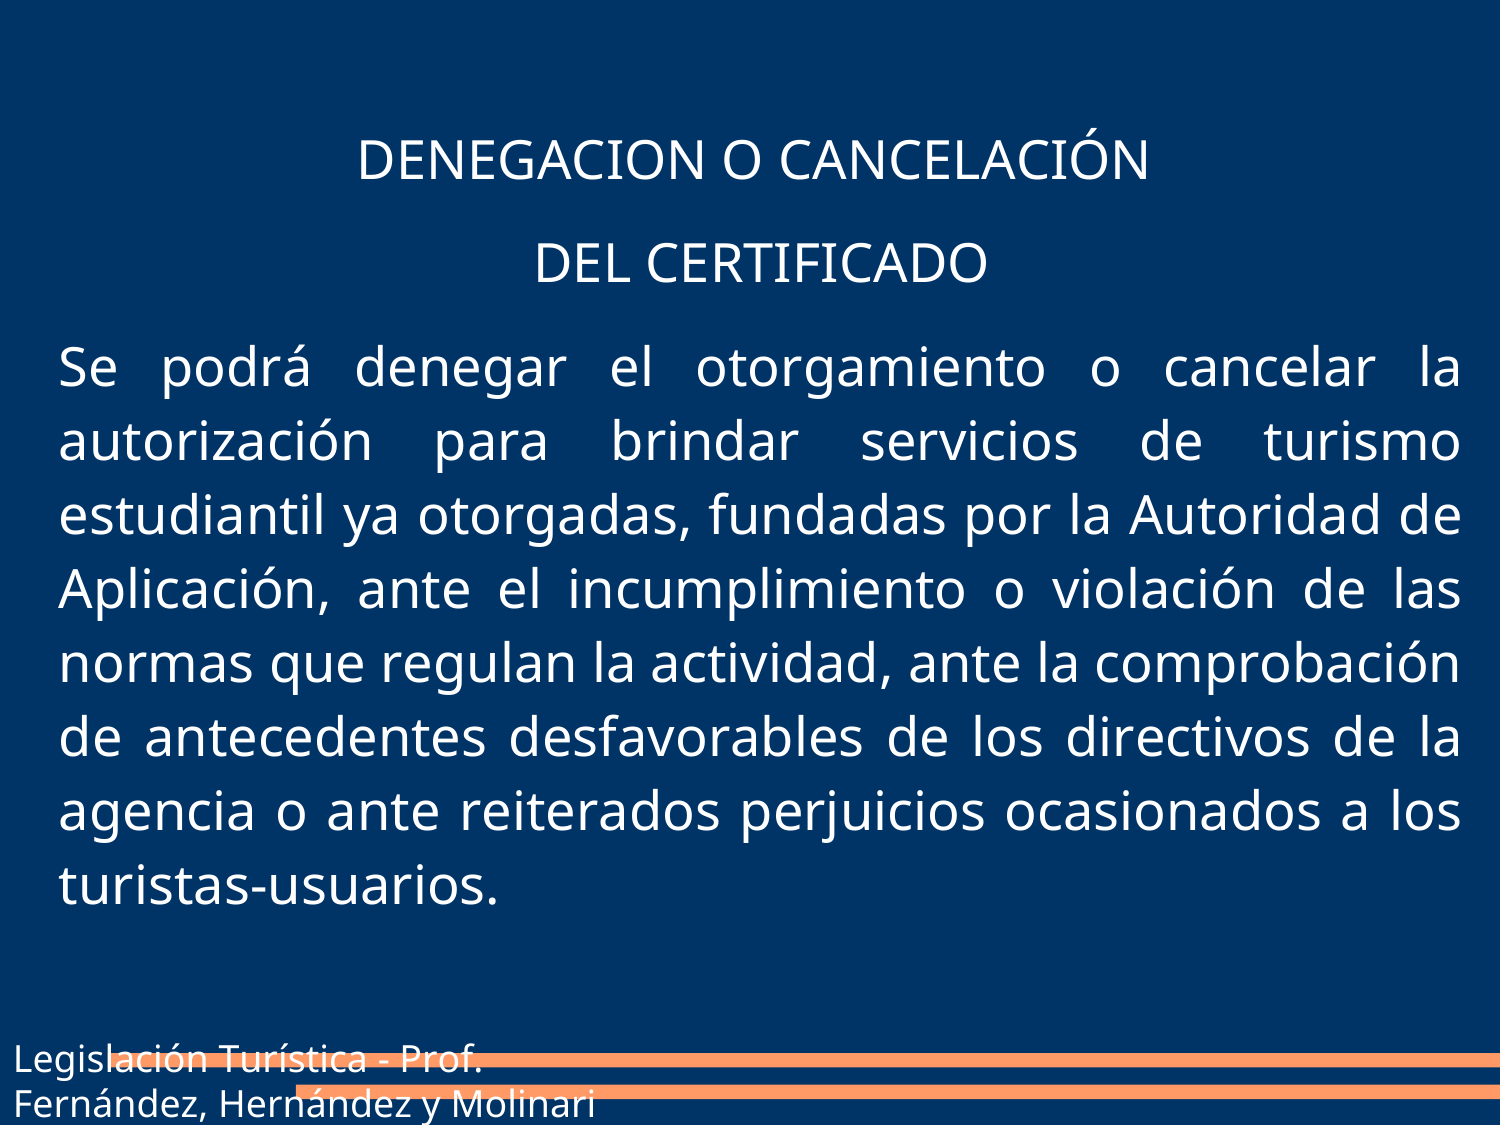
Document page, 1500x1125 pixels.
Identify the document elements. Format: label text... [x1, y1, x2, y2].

subtitle DENEGACION O CANCELACIÓN DEL CERTIFICADO Se podrá denegar el otorgamiento o cancelar la autorización para brindar servicios de turismo estudiantil ya otorgadas, fundadas por la Autoridad de Aplicación, ante el incumplimiento o violación de las normas que regulan la actividad, ante la comprobación de antecedentes desfavorables de los directivos de la agencia o ante reiterados perjuicios ocasionados a los turistas-usuarios. [59, 25, 1465, 1016]
footer Legislación Turística - Prof. Fernández, Hernández y Molinari [0, 1027, 697, 1077]
